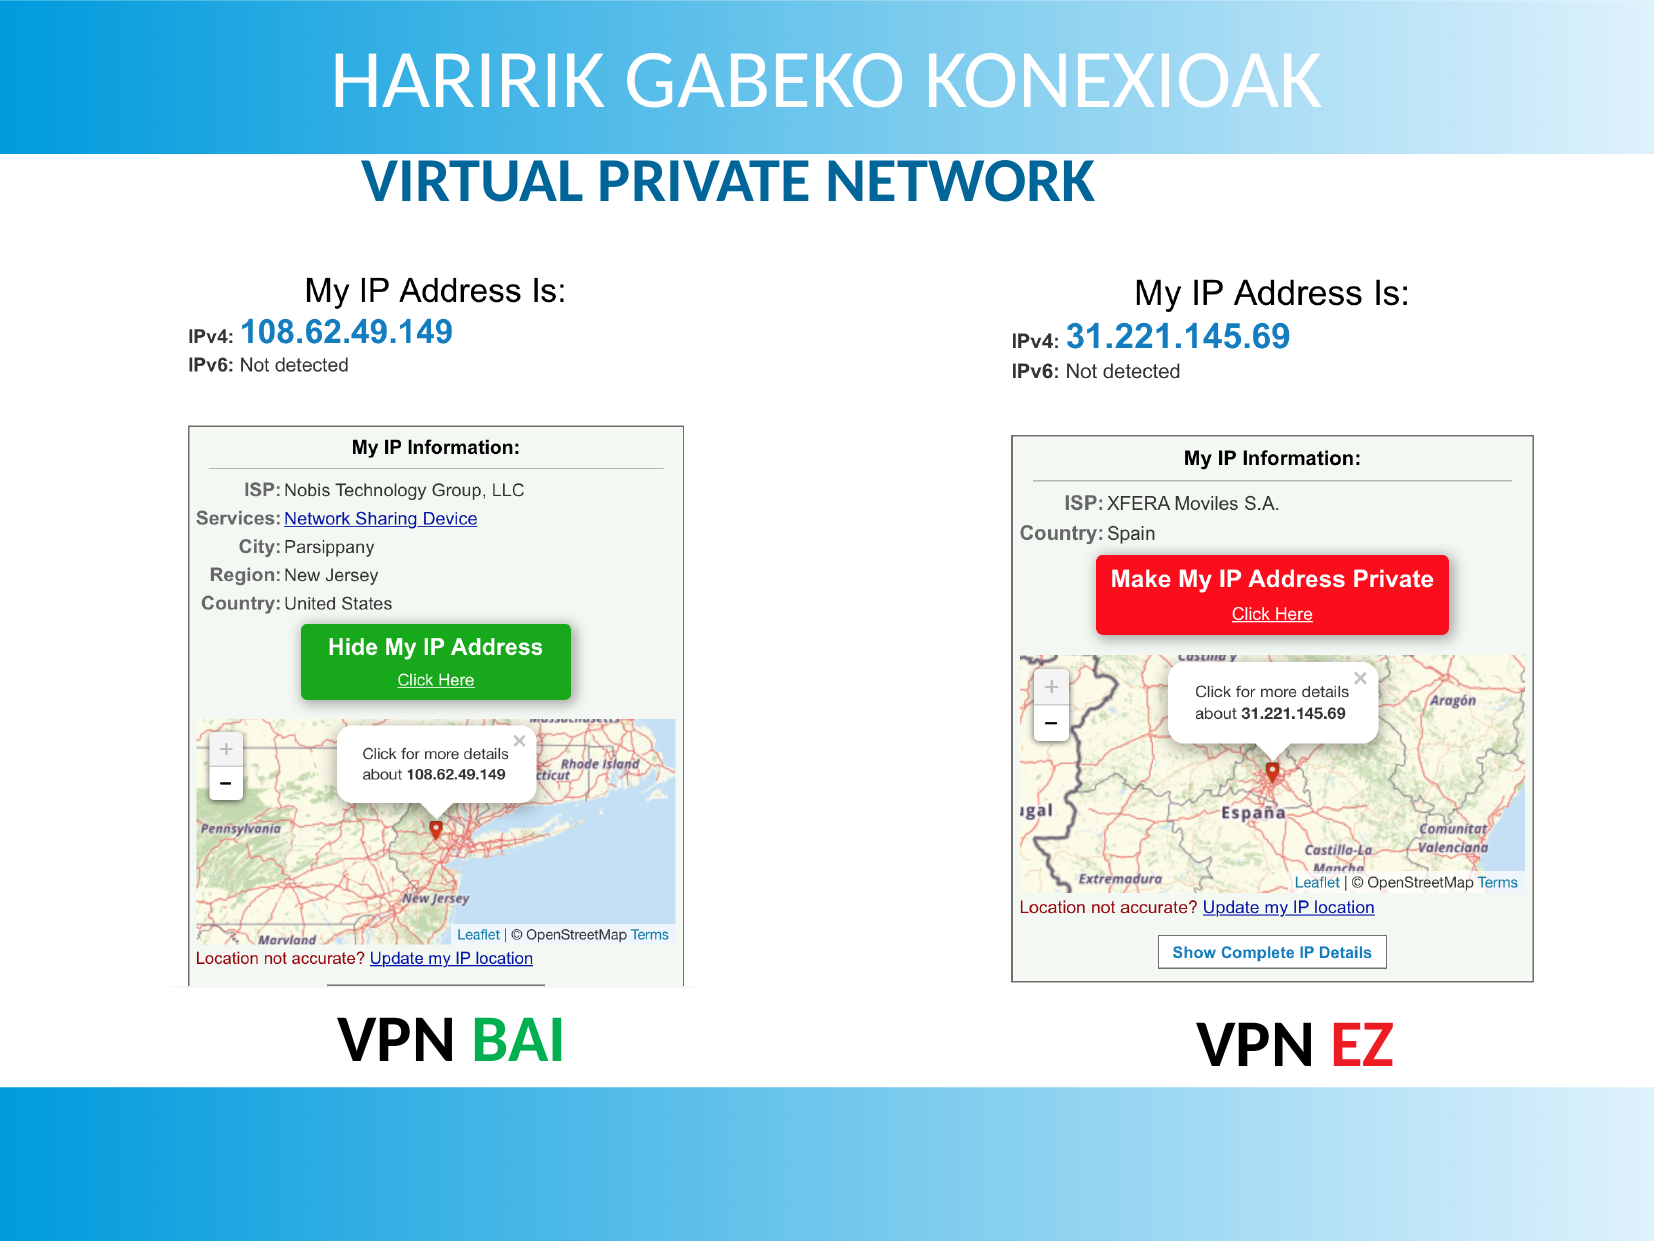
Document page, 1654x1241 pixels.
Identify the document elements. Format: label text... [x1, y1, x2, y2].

text_box VIRTUAL PRIVATE NETWORK [346, 146, 1364, 235]
picture [141, 0, 1654, 154]
title HARIRIK GABEKO KONEXIOAK [82, 38, 1571, 136]
text_box VPN BAI [287, 987, 582, 1083]
picture [171, 259, 694, 988]
text_box VPN EZ [1146, 992, 1410, 1088]
picture [992, 261, 1547, 993]
picture [0, 1086, 1654, 1241]
